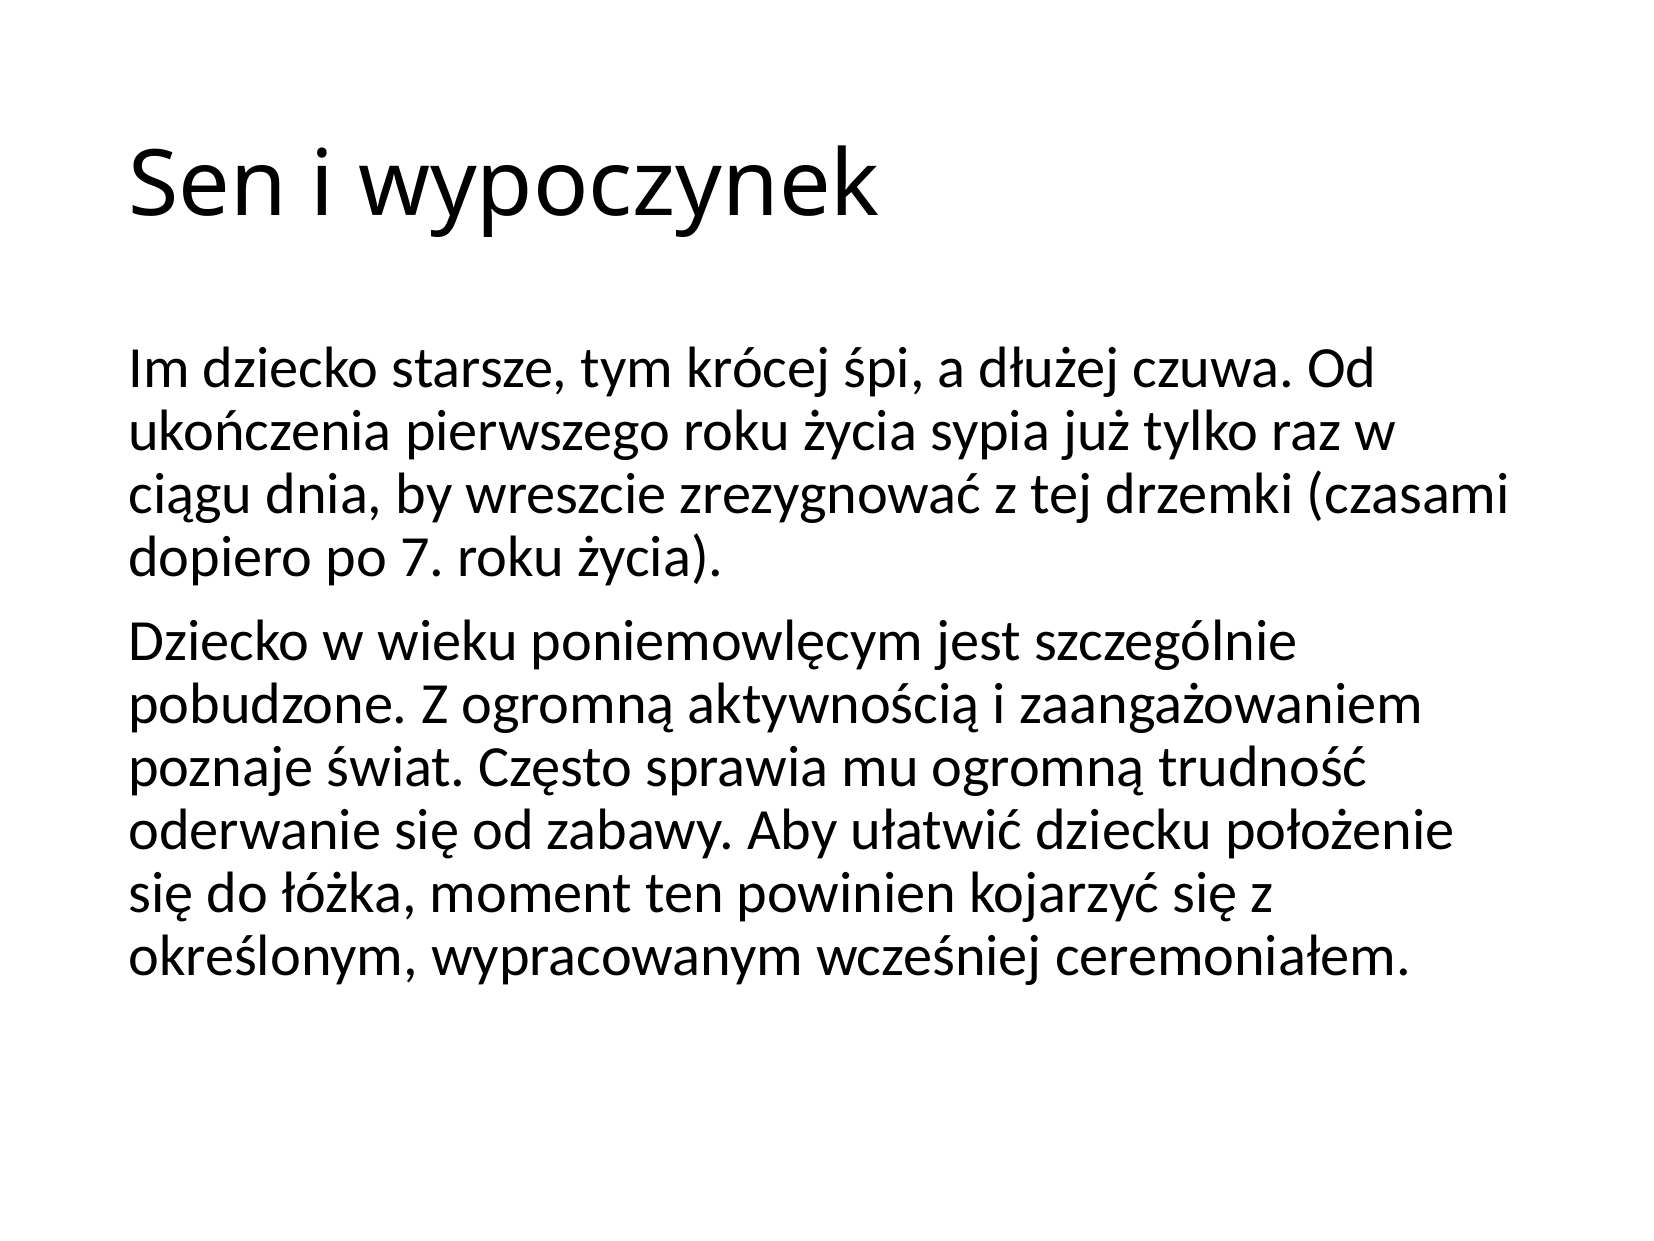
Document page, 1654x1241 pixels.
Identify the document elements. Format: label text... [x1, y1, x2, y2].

title Sen i wypoczynek [113, 65, 1540, 306]
list Im dziecko starsze, tym krócej śpi, a dłużej czuwa. Od ukończenia pierwszego roku życia sypia już tylko raz w ciągu dnia, by wreszcie zrezygnować z tej drzemki (czasami dopiero po 7. roku życia). Dziecko w wieku poniemowlęcym jest szczególnie pobudzone. Z ogromną aktywnością i zaangażowaniem poznaje świat. Często sprawia mu ogromną trudność oderwanie się od zabawy. Aby ułatwić dziecku położenie się do łóżka, moment ten powinien kojarzyć się z określonym, wypracowanym wcześniej ceremoniałem. [113, 330, 1540, 1117]
